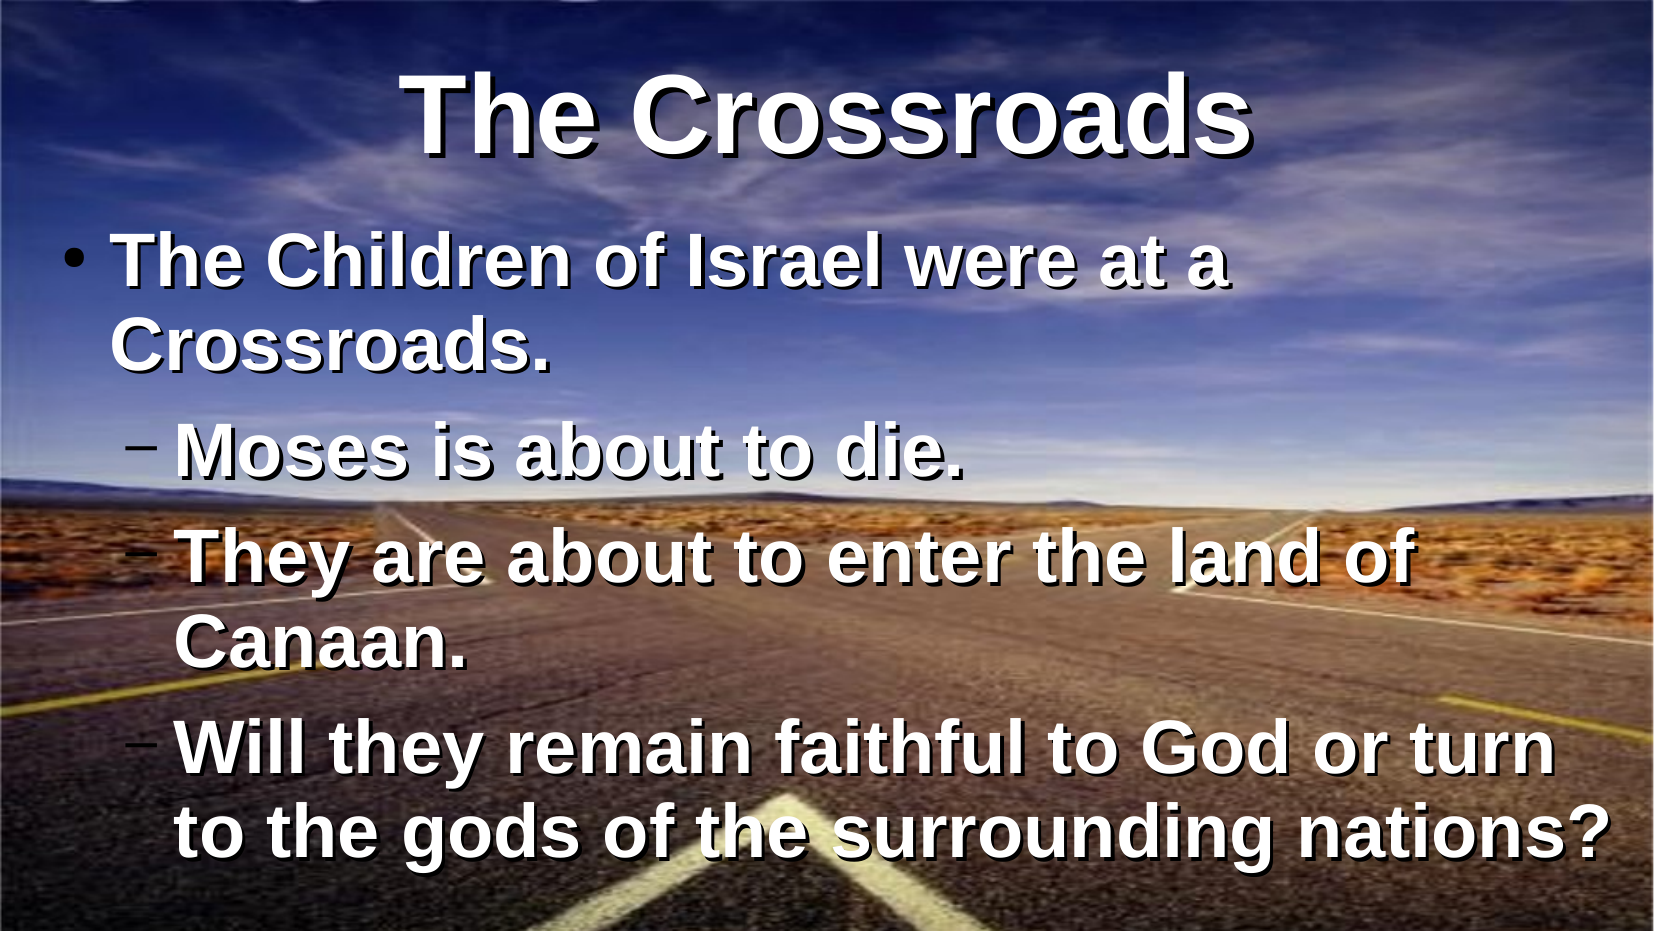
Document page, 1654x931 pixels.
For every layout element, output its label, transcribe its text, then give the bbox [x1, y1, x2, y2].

title The Crossroads [82, 37, 1571, 193]
picture [0, 0, 1654, 931]
list The Children of Israel were at a Crossroads. Moses is about to die. They are about to enter the land of Canaan. Will they remain faithful to God or turn to the gods of the surrounding nations? [45, 217, 1621, 901]
